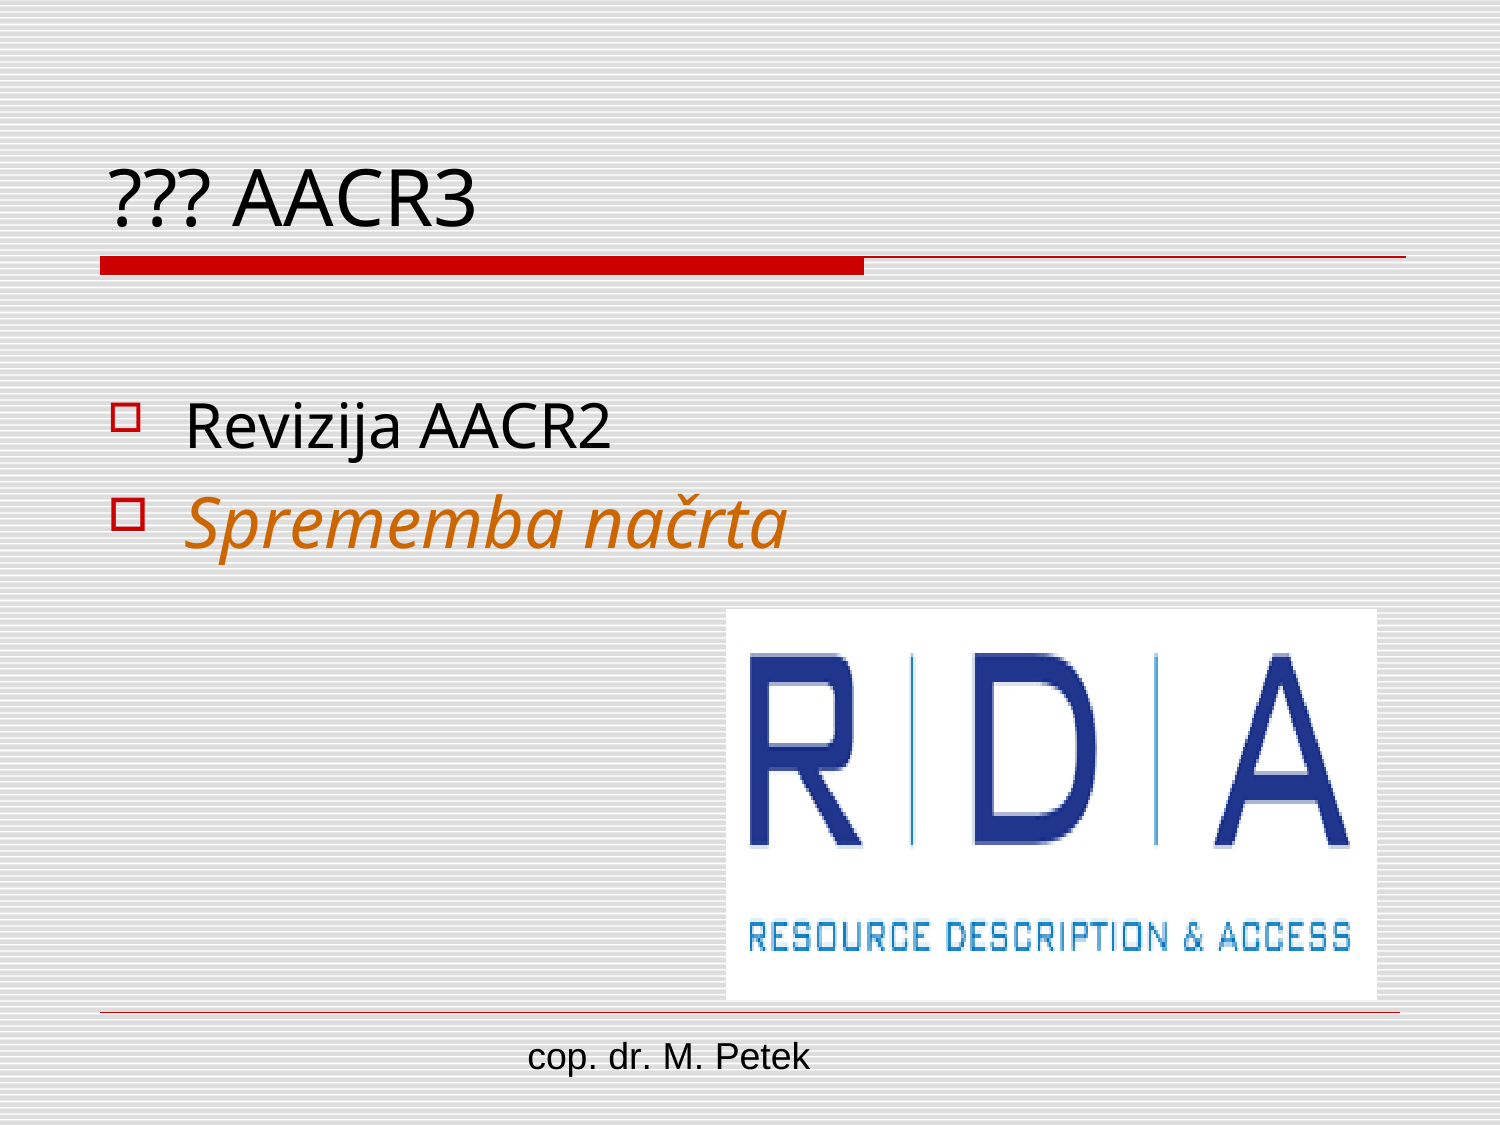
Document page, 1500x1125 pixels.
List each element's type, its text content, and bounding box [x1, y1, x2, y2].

title ??? AACR3 [94, 109, 1407, 250]
list Revizija AACR2 Sprememba načrta [92, 287, 1406, 988]
picture [0, 0, 1500, 1125]
